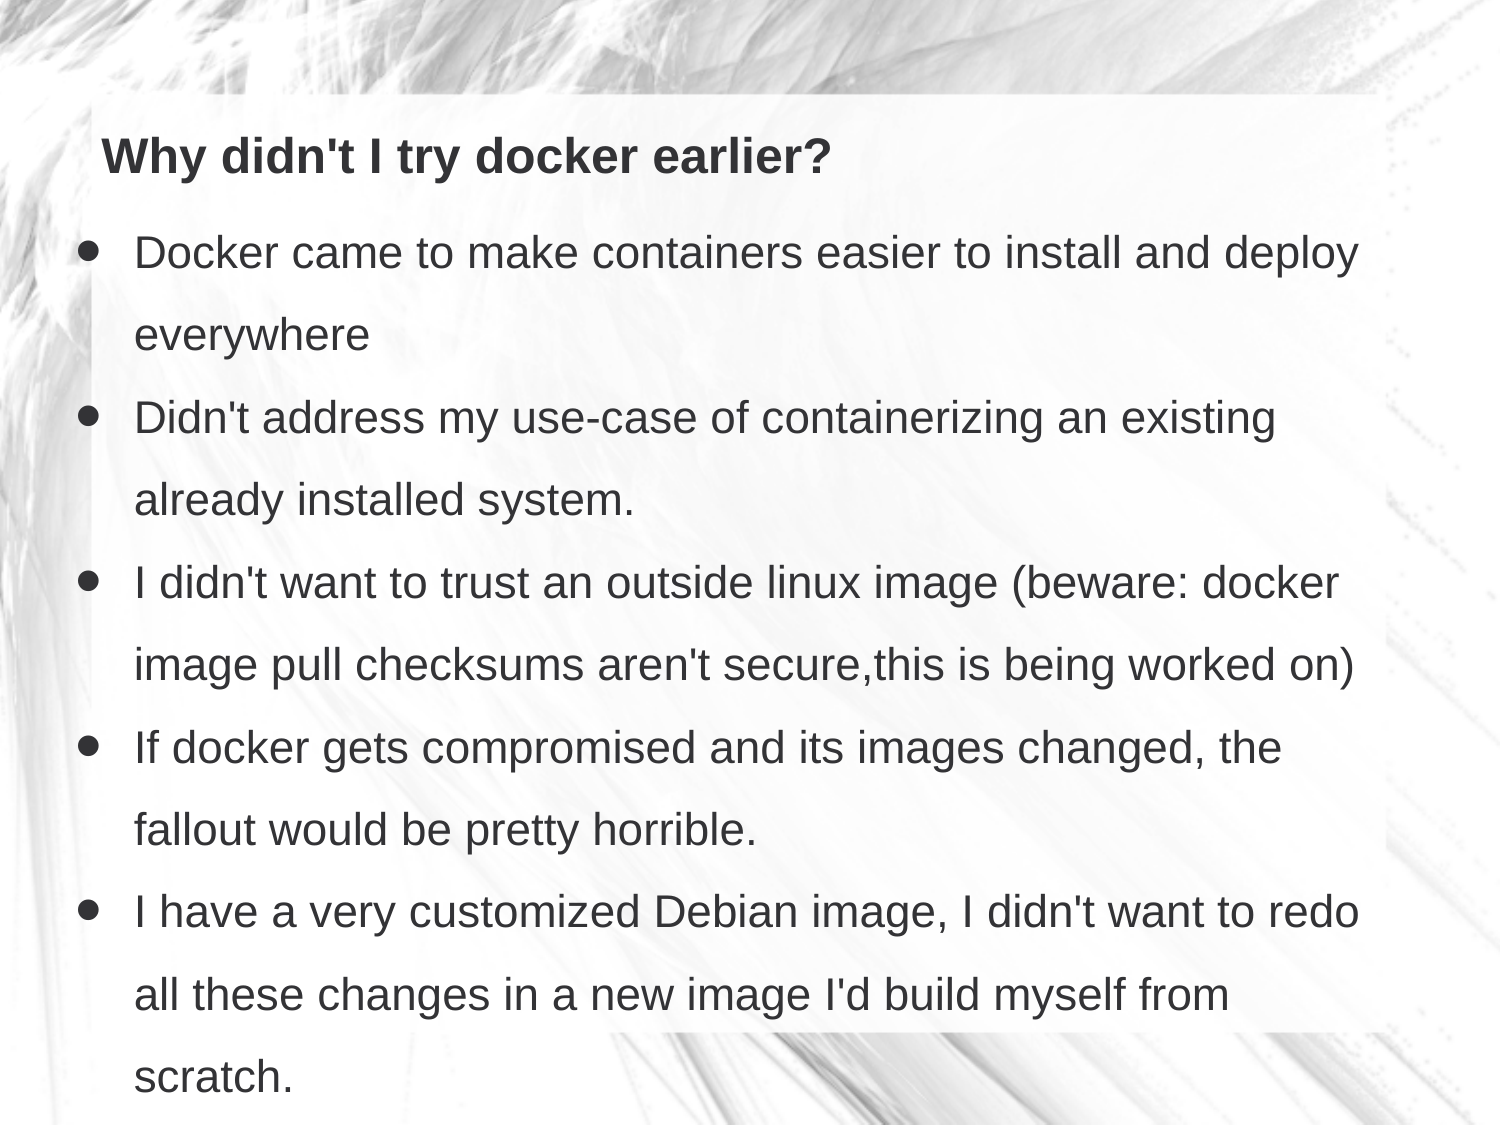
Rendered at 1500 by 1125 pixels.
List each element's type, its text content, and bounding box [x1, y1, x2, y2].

picture [0, 0, 1500, 1125]
title Why didn't I try docker earlier? [61, 108, 1412, 211]
list Docker came to make containers easier to install and deploy everywhere Didn't address my use-case of containerizing an existing already installed system. I didn't want to trust an outside linux image (beware: docker image pull checksums aren't secure,this is being worked on) If docker gets compromised and its images changed, the fallout would be pretty horrible. I have a very customized Debian image, I didn't want to redo all these changes in a new image I'd build myself from scratch. [43, 180, 1394, 931]
